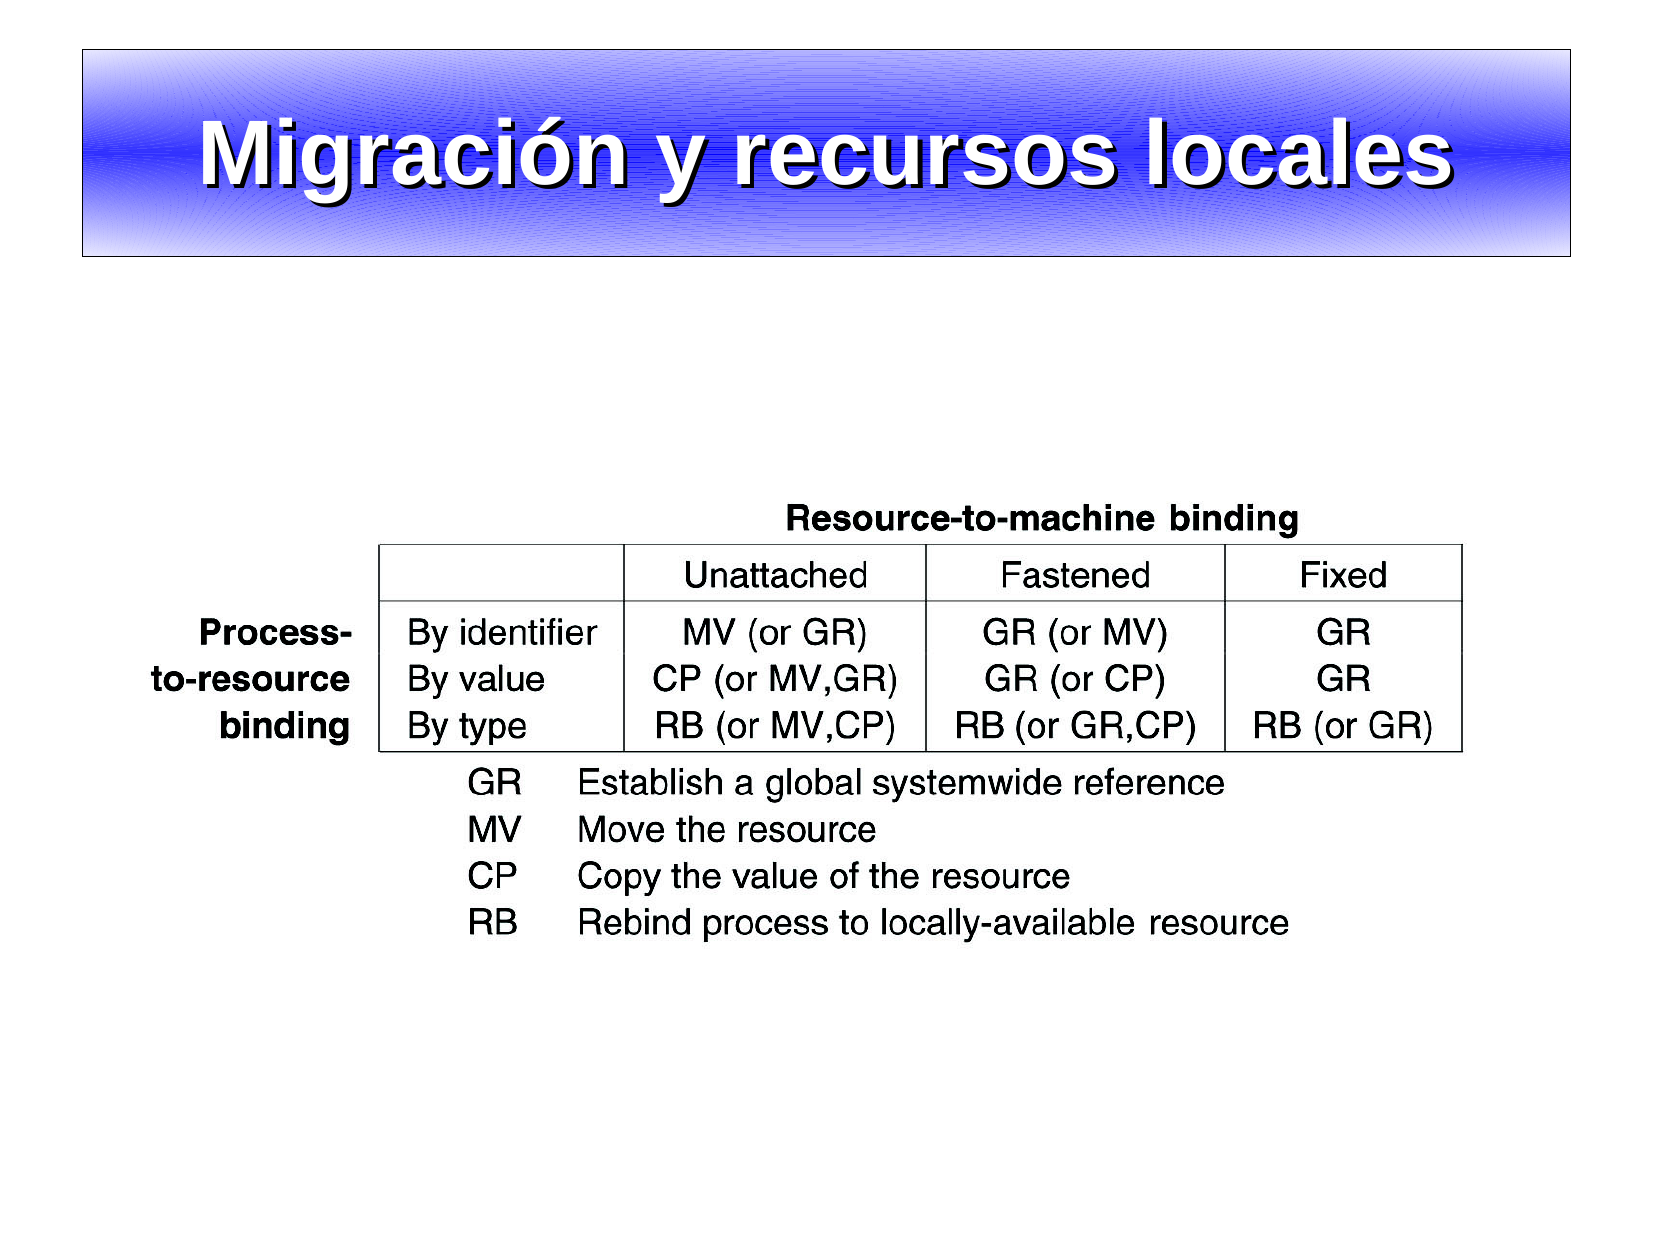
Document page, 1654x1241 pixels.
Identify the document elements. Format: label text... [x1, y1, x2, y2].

title Migración y recursos locales [82, 49, 1571, 257]
picture [130, 462, 1486, 961]
